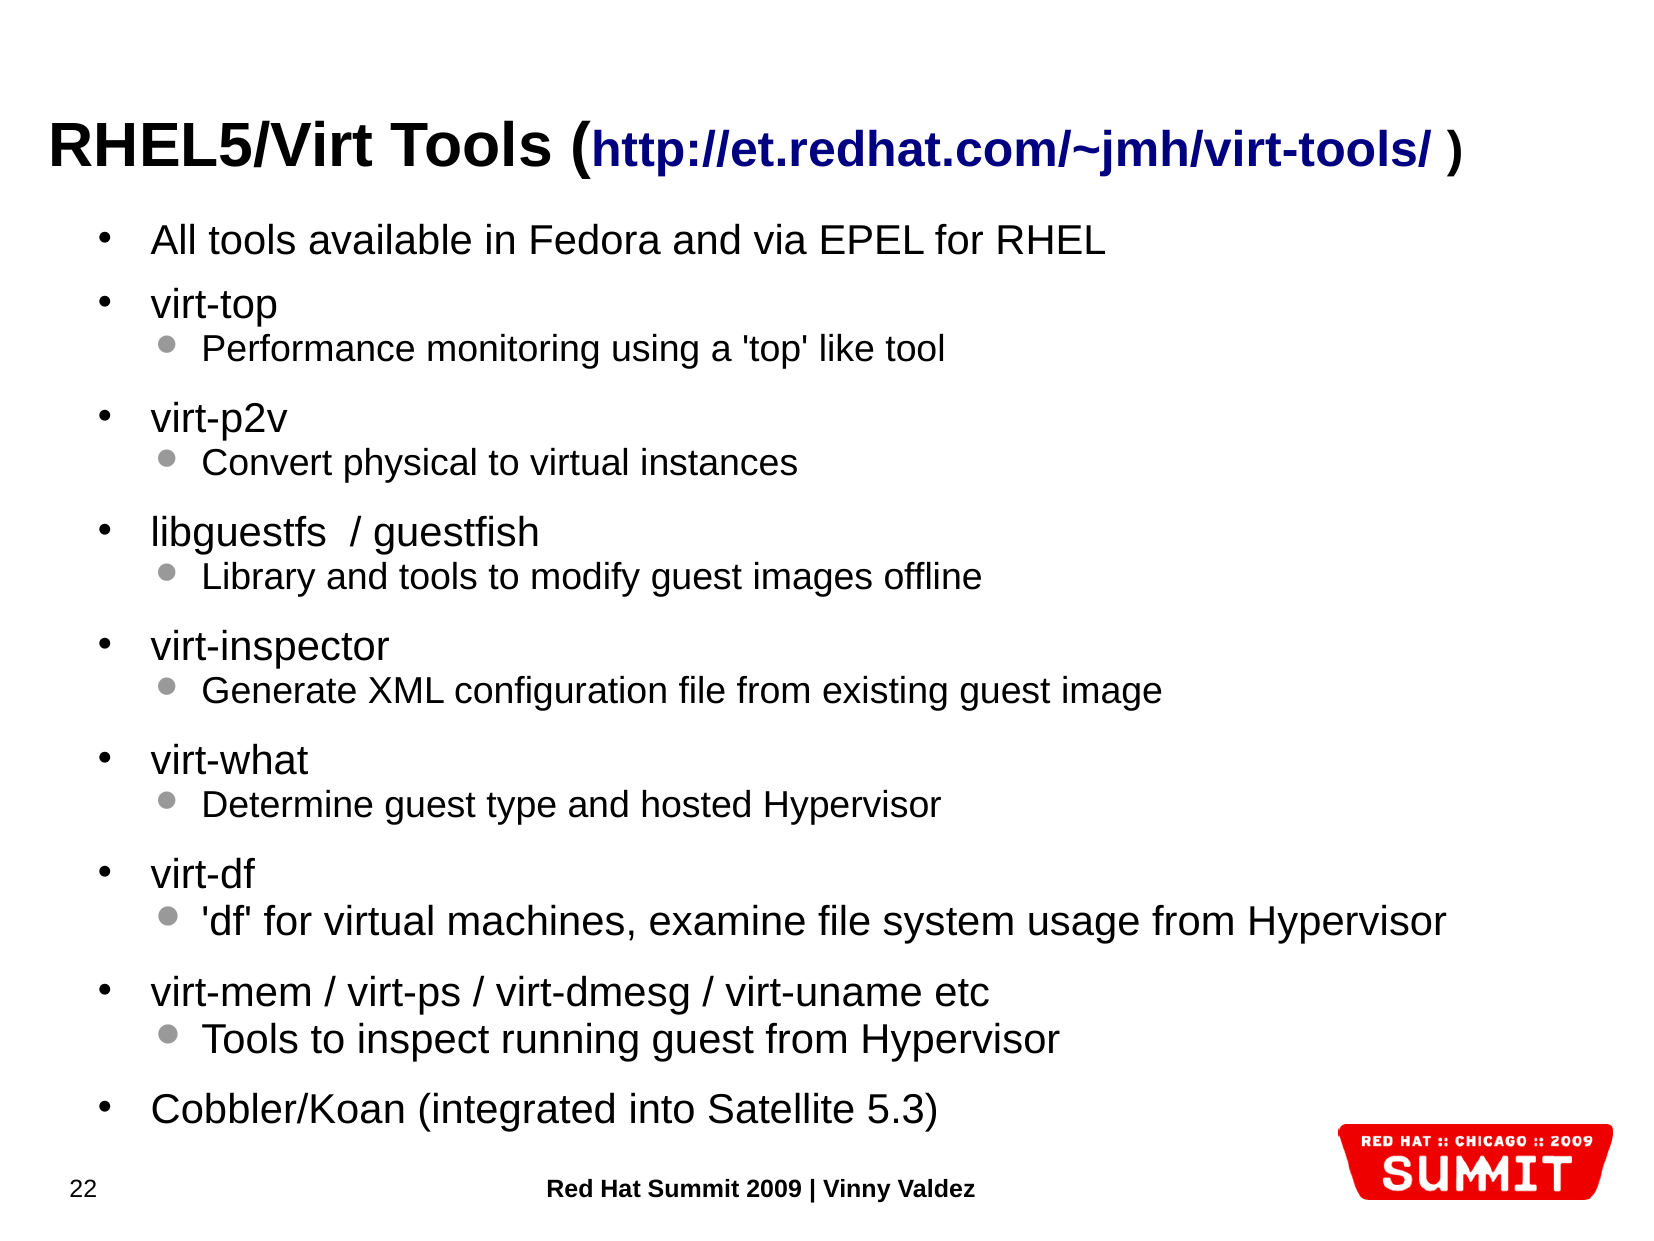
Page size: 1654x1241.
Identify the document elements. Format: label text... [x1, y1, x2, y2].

list All tools available in Fedora and via EPEL for RHEL virt-top Performance monitoring using a 'top' like tool virt-p2v Convert physical to virtual instances libguestfs / guestfish Library and tools to modify guest images offline virt-inspector Generate XML configuration file from existing guest image virt-what Determine guest type and hosted Hypervisor virt-df 'df' for virtual machines, examine file system usage from Hypervisor virt-mem / virt-ps / virt-dmesg / virt-uname etc Tools to inspect running guest from Hypervisor Cobbler/Koan (integrated into Satellite 5.3) [80, 215, 1616, 1131]
title RHEL5/Virt Tools (http://et.redhat.com/~jmh/virt-tools/ ) [48, 88, 1634, 199]
picture [1338, 1131, 1613, 1200]
